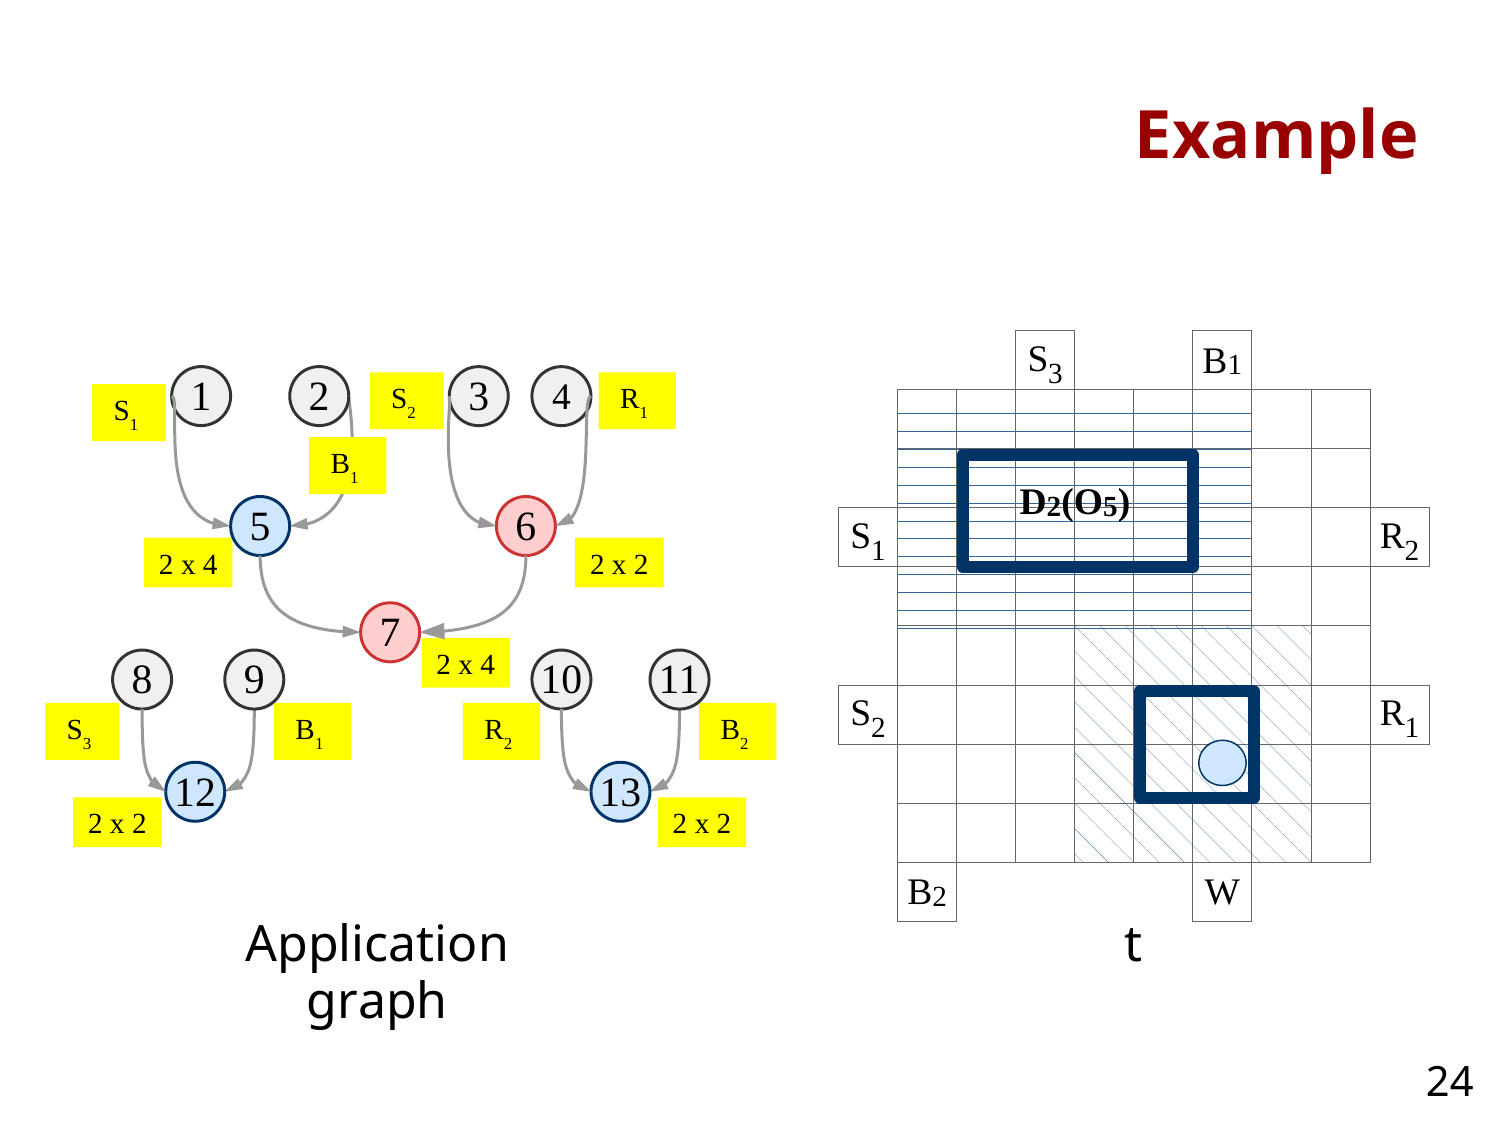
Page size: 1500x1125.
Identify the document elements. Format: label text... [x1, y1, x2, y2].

text_box B2 [699, 702, 777, 760]
text_box 12 [165, 762, 225, 822]
text_box 5 [230, 496, 290, 556]
text_box R2 [1370, 507, 1430, 567]
text_box [1075, 554, 1133, 561]
text_box [898, 395, 956, 448]
text_box 2 x 4 [421, 637, 511, 688]
text_box B1 [309, 437, 387, 495]
text_box [969, 508, 1015, 561]
text_box [1193, 395, 1251, 448]
text_box S2 [838, 685, 898, 745]
text_box D2(O5) [981, 472, 1169, 554]
text_box [1197, 449, 1251, 507]
text_box S3 [1015, 330, 1075, 390]
text_box [1199, 508, 1251, 566]
text_box [1075, 461, 1133, 472]
text_box R2 [462, 702, 541, 760]
text_box 10 [531, 650, 591, 709]
text_box [1016, 395, 1074, 448]
text_box [1075, 395, 1133, 448]
text_box [898, 508, 956, 566]
text_box 4 [531, 366, 591, 426]
text_box 11 [650, 650, 710, 710]
text_box 6 [496, 496, 556, 556]
text_box S1 [838, 507, 898, 567]
text_box [957, 571, 1015, 625]
text_box [969, 461, 1015, 507]
text_box 3 [449, 366, 509, 426]
text_box 13 [590, 762, 651, 822]
text_box [1016, 461, 1074, 472]
text_box [957, 626, 1015, 633]
text_box 2 x 2 [73, 797, 162, 848]
text_box B2 [897, 862, 957, 922]
text_box R1 [598, 372, 676, 430]
text_box [957, 395, 1015, 448]
text_box t [912, 907, 1355, 981]
text_box 2 x 4 [144, 537, 233, 588]
title Example [75, 44, 1419, 227]
text_box 9 [224, 650, 284, 710]
text_box 2 x 2 [657, 797, 747, 848]
text_box 8 [112, 650, 172, 709]
text_box W [1192, 863, 1252, 907]
text_box S2 [369, 372, 444, 430]
text_box [1016, 567, 1312, 863]
text_box [898, 449, 956, 507]
text_box 7 [360, 602, 420, 662]
text_box S3 [45, 702, 120, 760]
text_box B1 [1192, 330, 1252, 390]
text_box 2 x 2 [575, 537, 664, 588]
text_box S1 [92, 384, 167, 442]
text_box Application graph [156, 907, 599, 981]
text_box [1134, 461, 1187, 507]
text_box [898, 626, 956, 633]
text_box [1134, 395, 1192, 448]
text_box 2 [289, 366, 349, 426]
text_box [898, 567, 956, 625]
text_box [1134, 508, 1187, 561]
text_box B1 [274, 702, 352, 760]
text_box 1 [171, 366, 231, 426]
text_box R1 [1370, 685, 1430, 745]
text_box [1016, 554, 1074, 561]
